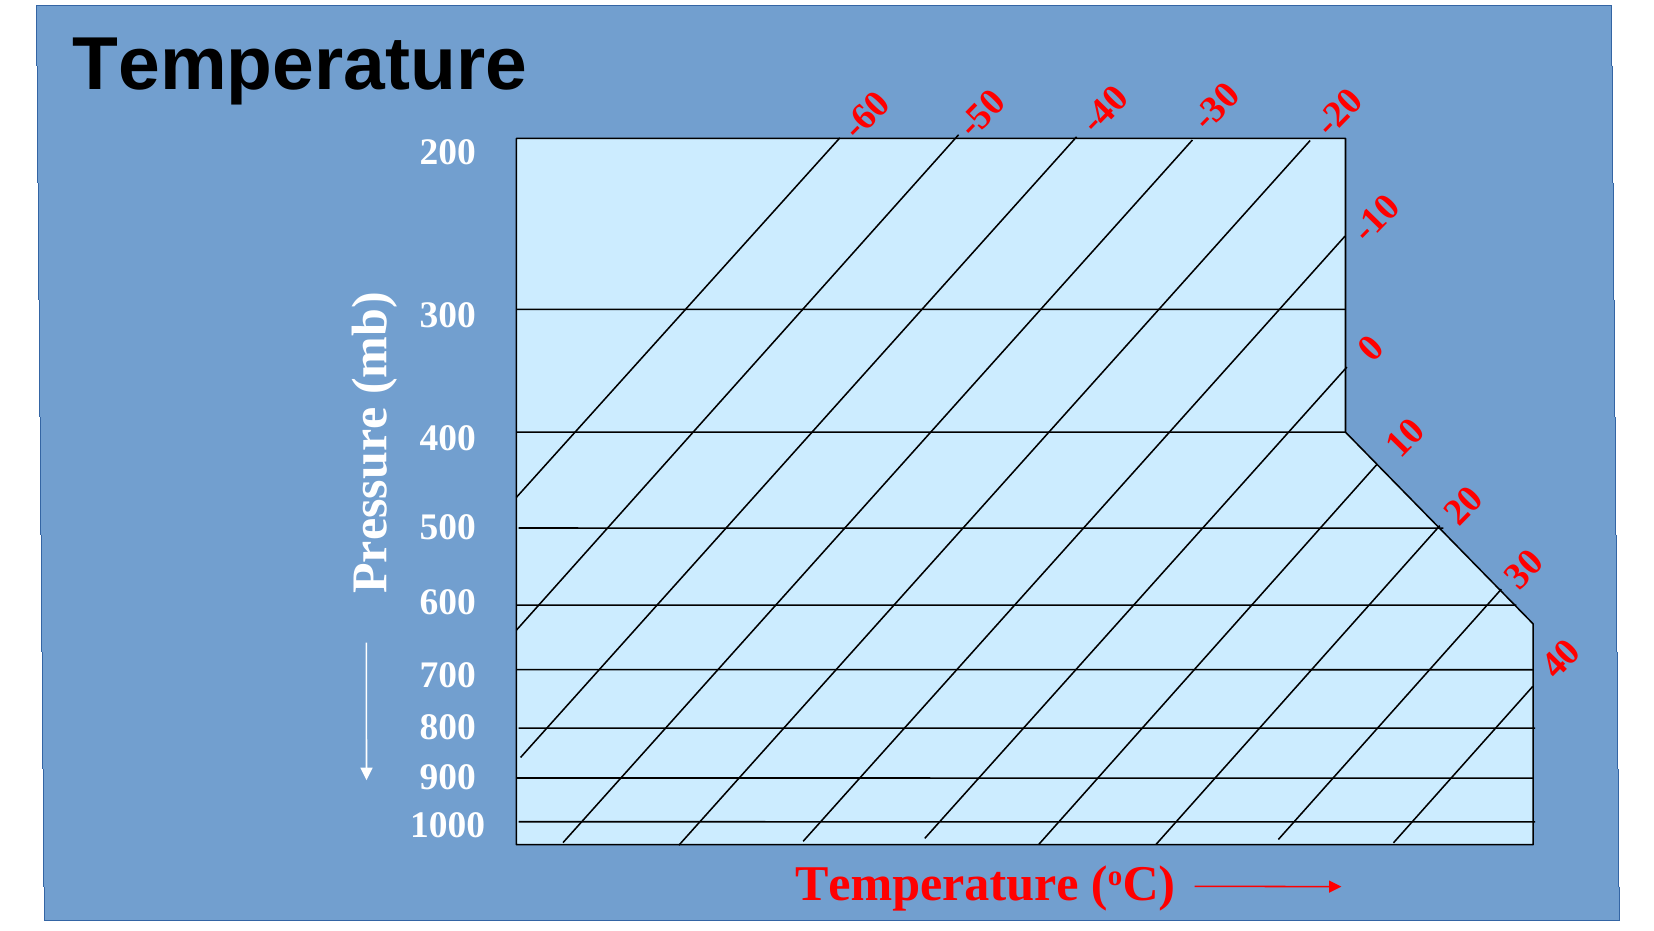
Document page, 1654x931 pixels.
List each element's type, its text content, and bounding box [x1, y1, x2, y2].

text_box Temperature (oC) [741, 842, 1229, 918]
text_box 20 [1404, 446, 1518, 561]
text_box 30 [1465, 510, 1578, 625]
text_box 900 [378, 755, 517, 805]
text_box [37, 5, 1620, 921]
text_box -50 [922, 54, 1036, 169]
text_box 300 [378, 282, 517, 343]
text_box 10 [1346, 379, 1460, 493]
text_box 200 [378, 119, 517, 180]
text_box 40 [1502, 600, 1615, 714]
text_box -20 [1280, 53, 1393, 168]
text_box -30 [1157, 48, 1271, 162]
text_box -10 [1317, 159, 1430, 273]
text_box 1000 [378, 805, 517, 853]
text_box 500 [378, 494, 517, 555]
text_box 400 [378, 405, 517, 465]
text_box -40 [1045, 50, 1159, 165]
text_box Pressure (mb) [328, 230, 404, 656]
text_box -60 [807, 56, 921, 170]
title Temperature [0, 5, 601, 113]
text_box 600 [378, 569, 517, 630]
text_box 700 [378, 642, 517, 703]
text_box 800 [378, 703, 517, 755]
text_box 0 [1312, 289, 1425, 403]
